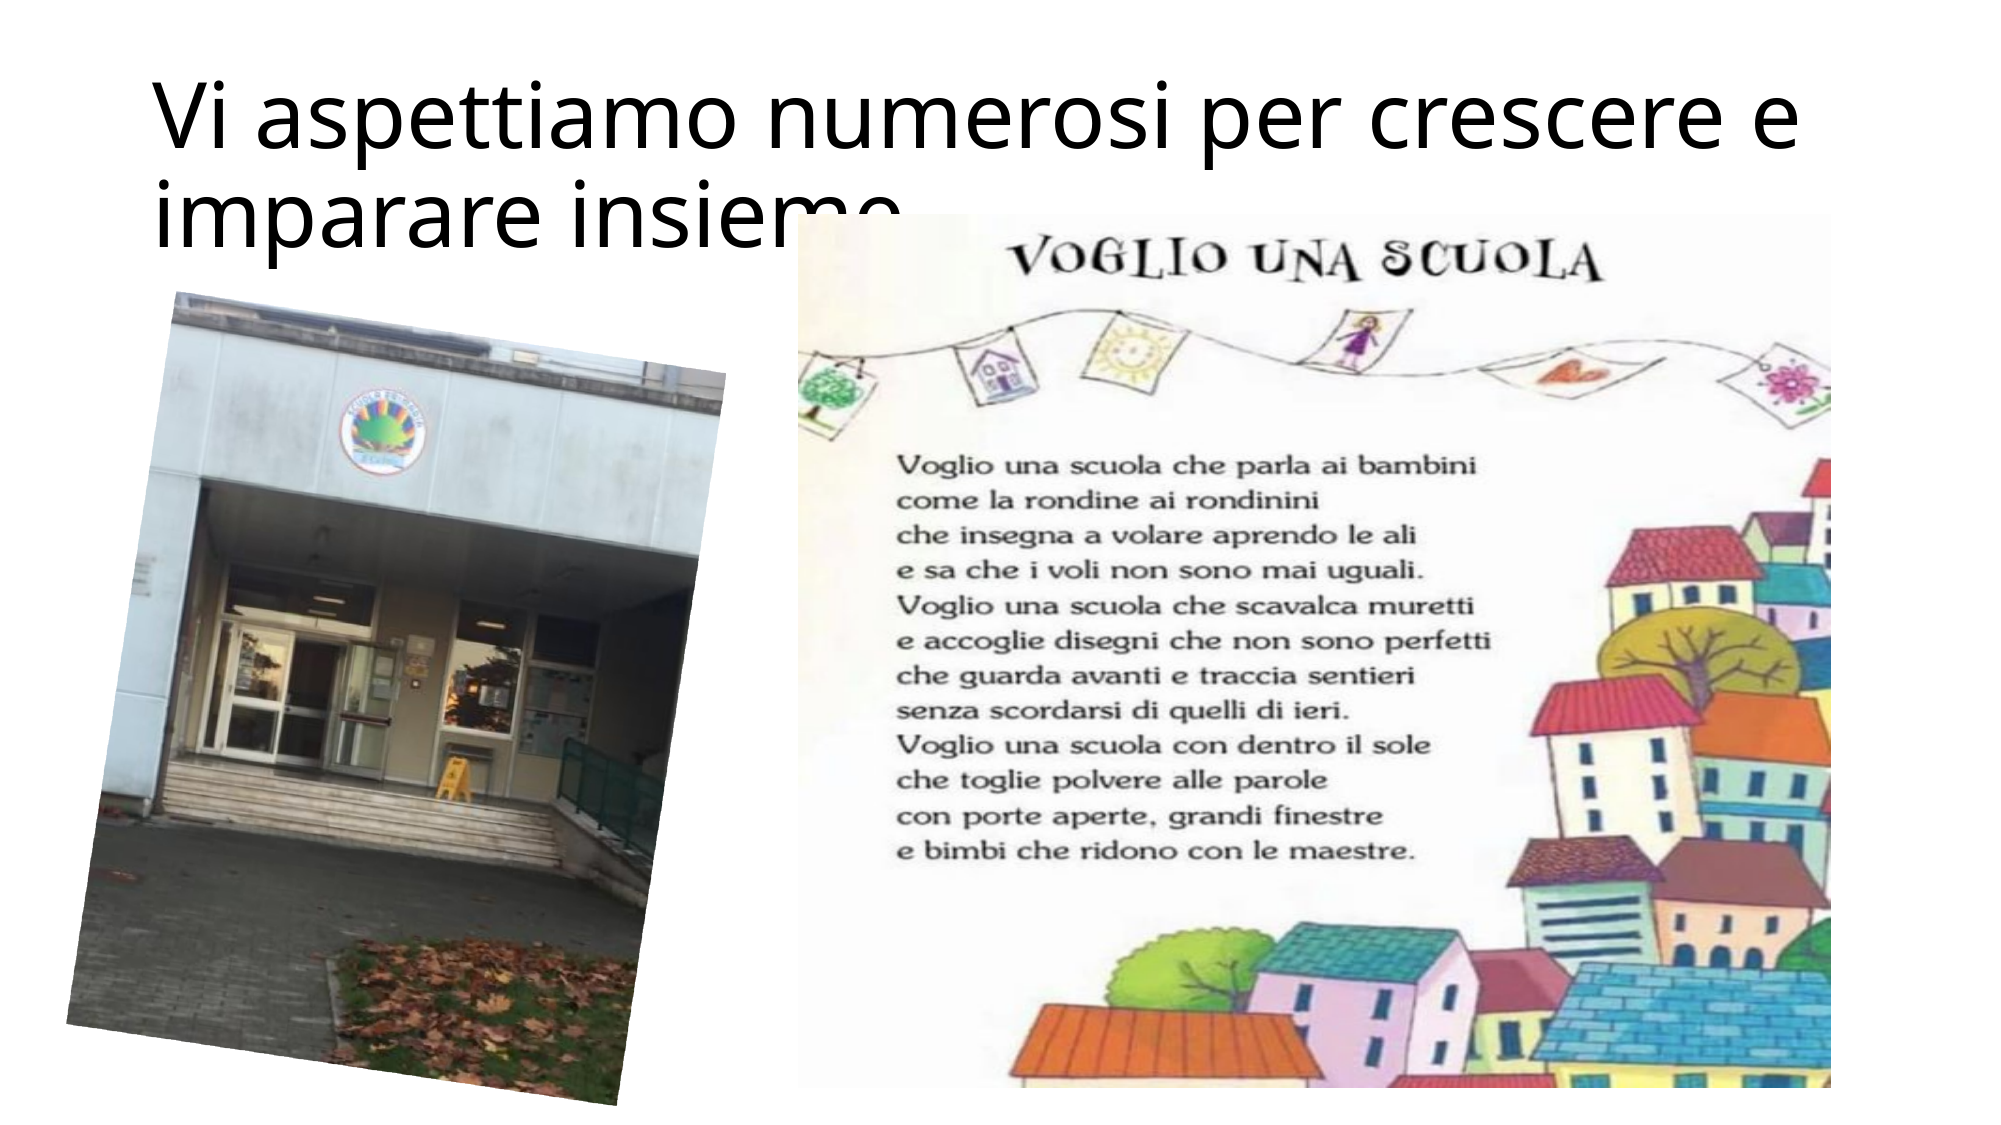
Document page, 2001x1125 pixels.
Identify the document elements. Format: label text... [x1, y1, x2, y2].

title Vi aspettiamo numerosi per crescere e imparare insieme [137, 59, 1863, 278]
picture [798, 214, 1831, 1088]
picture [65, 290, 726, 1106]
